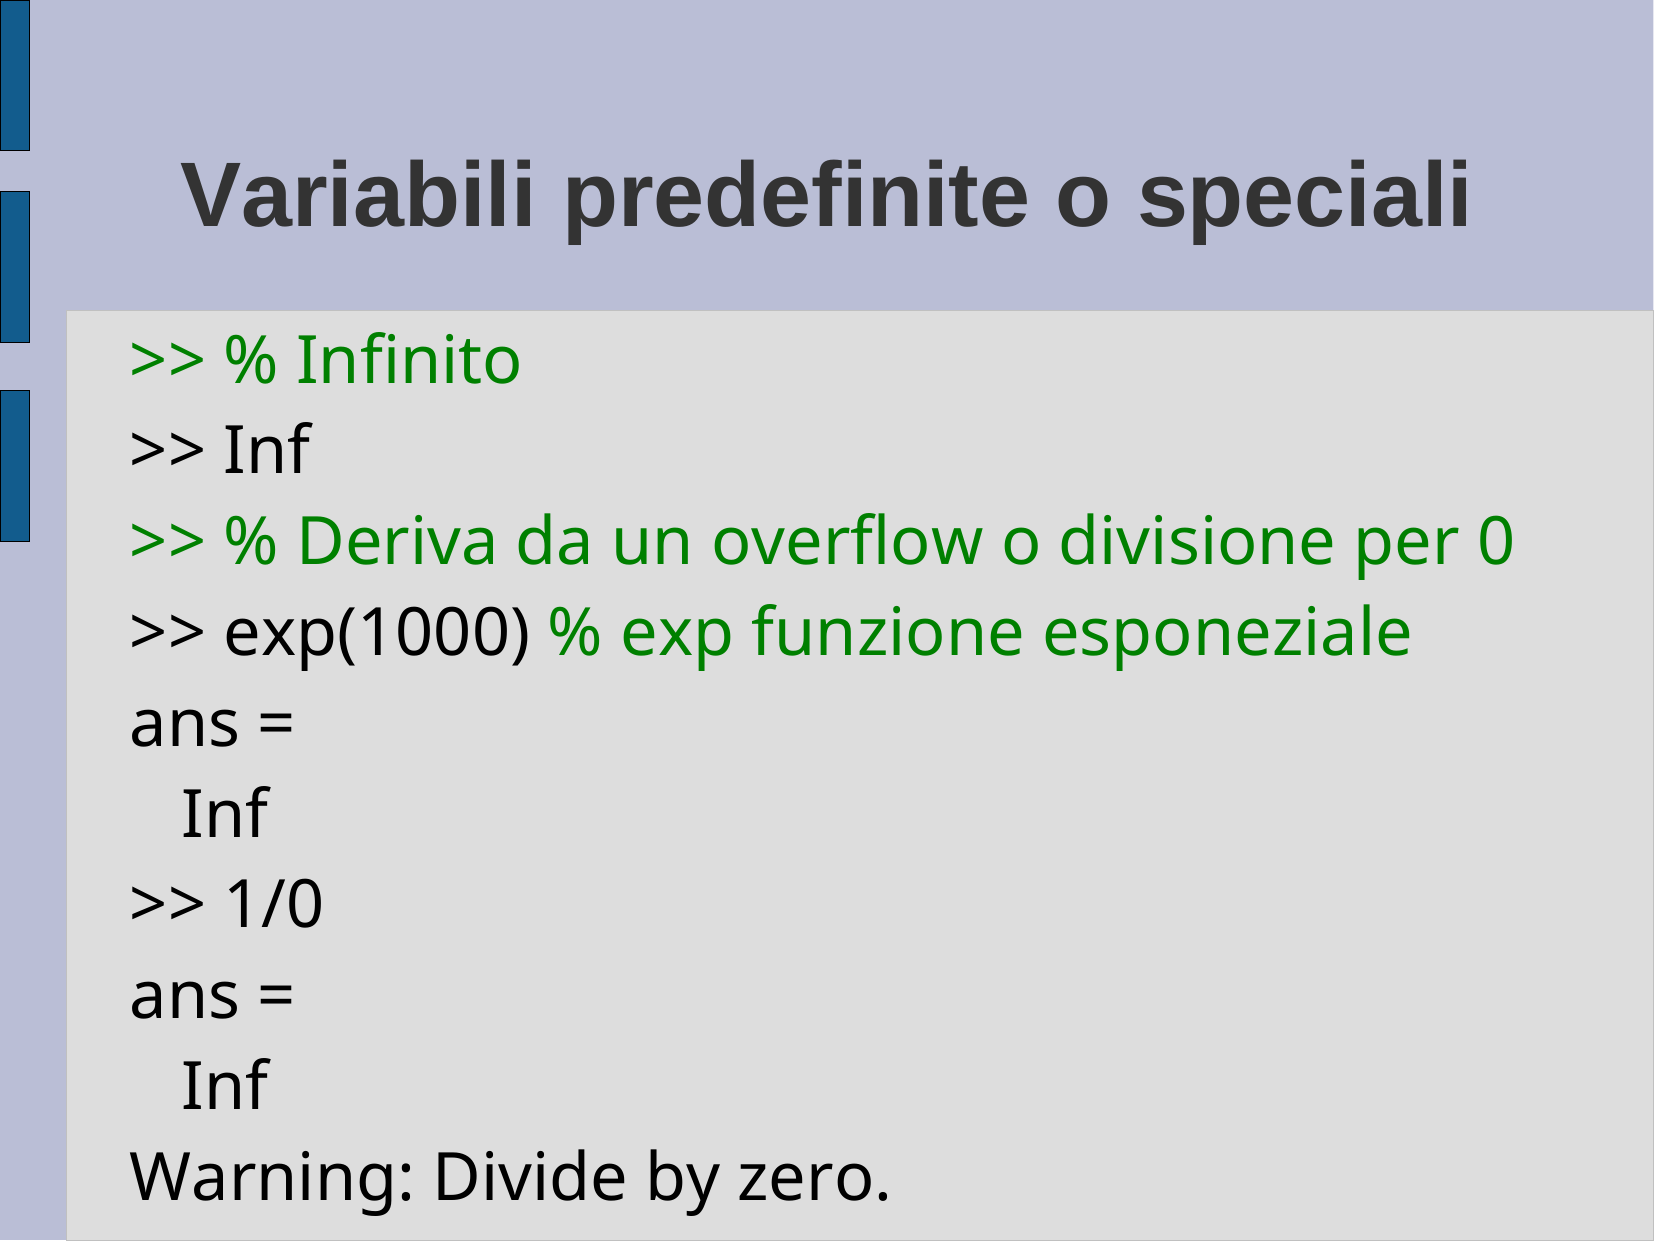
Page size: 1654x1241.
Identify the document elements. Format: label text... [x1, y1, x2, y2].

subtitle >> % Infinito >> Inf >> % Deriva da un overflow o divisione per 0 >> exp(1000) % exp funzione esponeziale ans = Inf >> 1/0 ans = Inf Warning: Divide by zero. [94, 320, 1597, 1212]
title Variabili predefinite o speciali [121, 98, 1534, 291]
